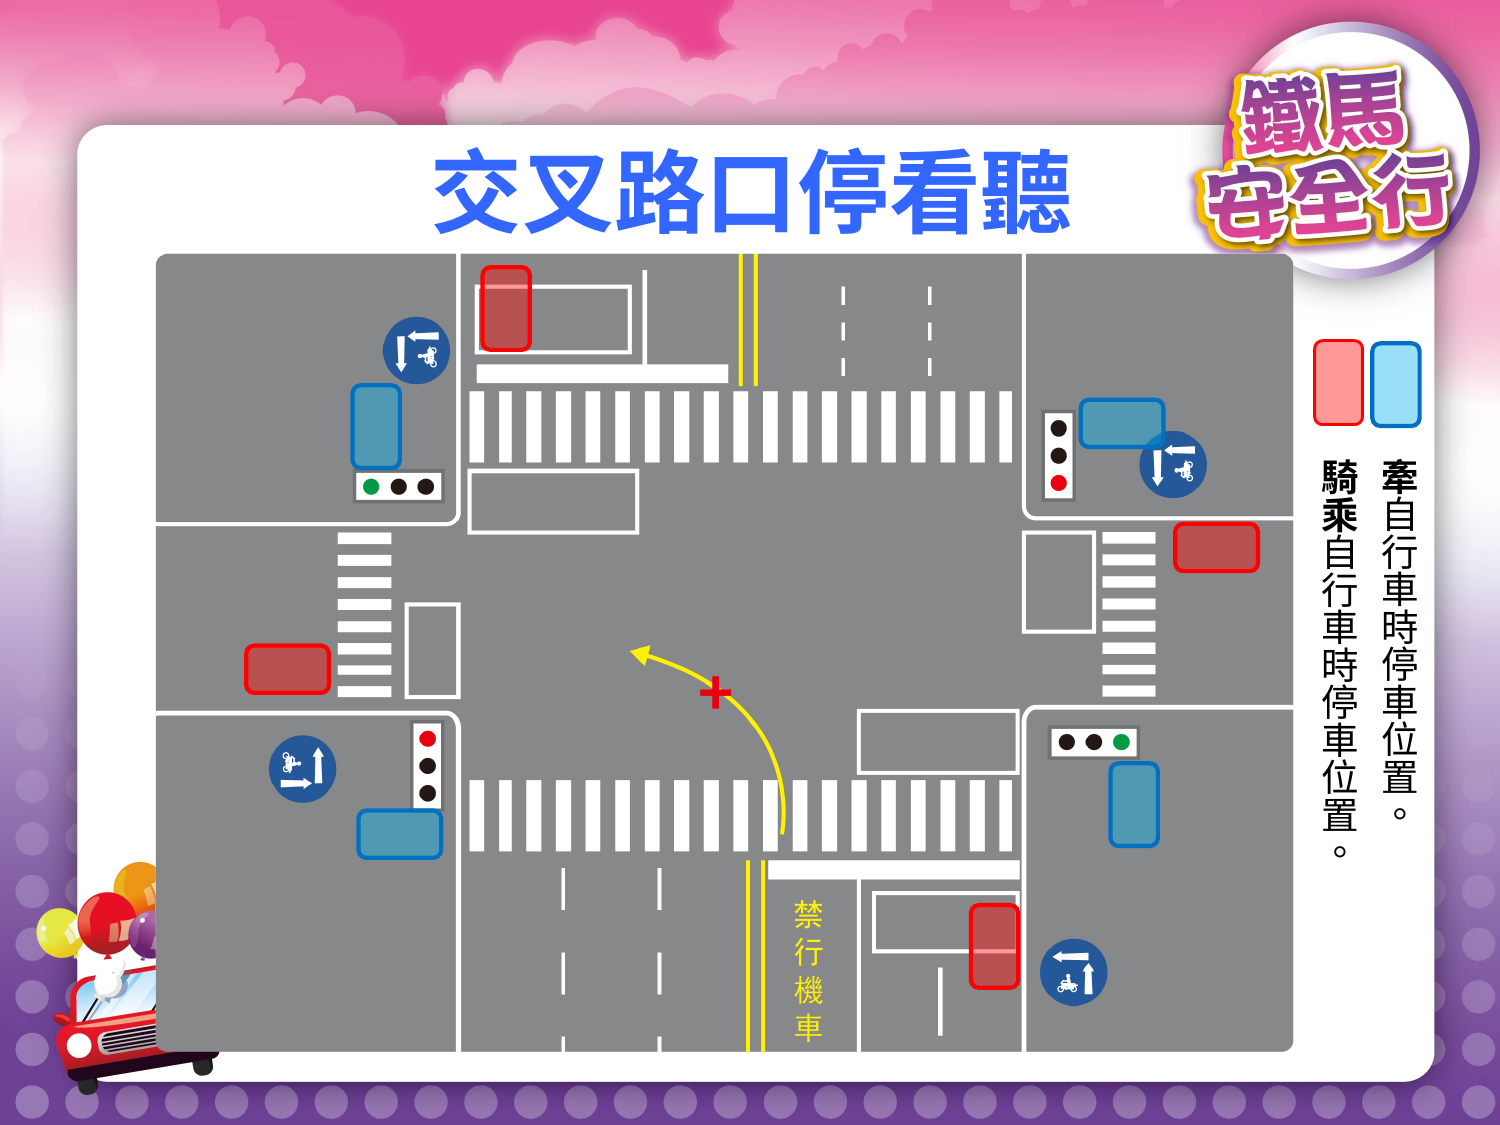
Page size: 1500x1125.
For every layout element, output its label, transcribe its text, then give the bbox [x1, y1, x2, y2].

text_box [246, 645, 329, 693]
text_box [1080, 399, 1164, 448]
text_box 牽自行車時停車位置。 [1353, 443, 1430, 1002]
text_box [1110, 763, 1158, 847]
text_box 騎乘自行車時停車位置。 [1292, 443, 1369, 1003]
title 交叉路口停看聽 [76, 101, 1427, 277]
text_box [482, 267, 530, 350]
text_box [352, 385, 400, 469]
text_box [358, 810, 442, 858]
text_box [1372, 343, 1420, 427]
text_box [970, 905, 1019, 988]
text_box [1175, 523, 1258, 572]
picture [88, 219, 1364, 1078]
